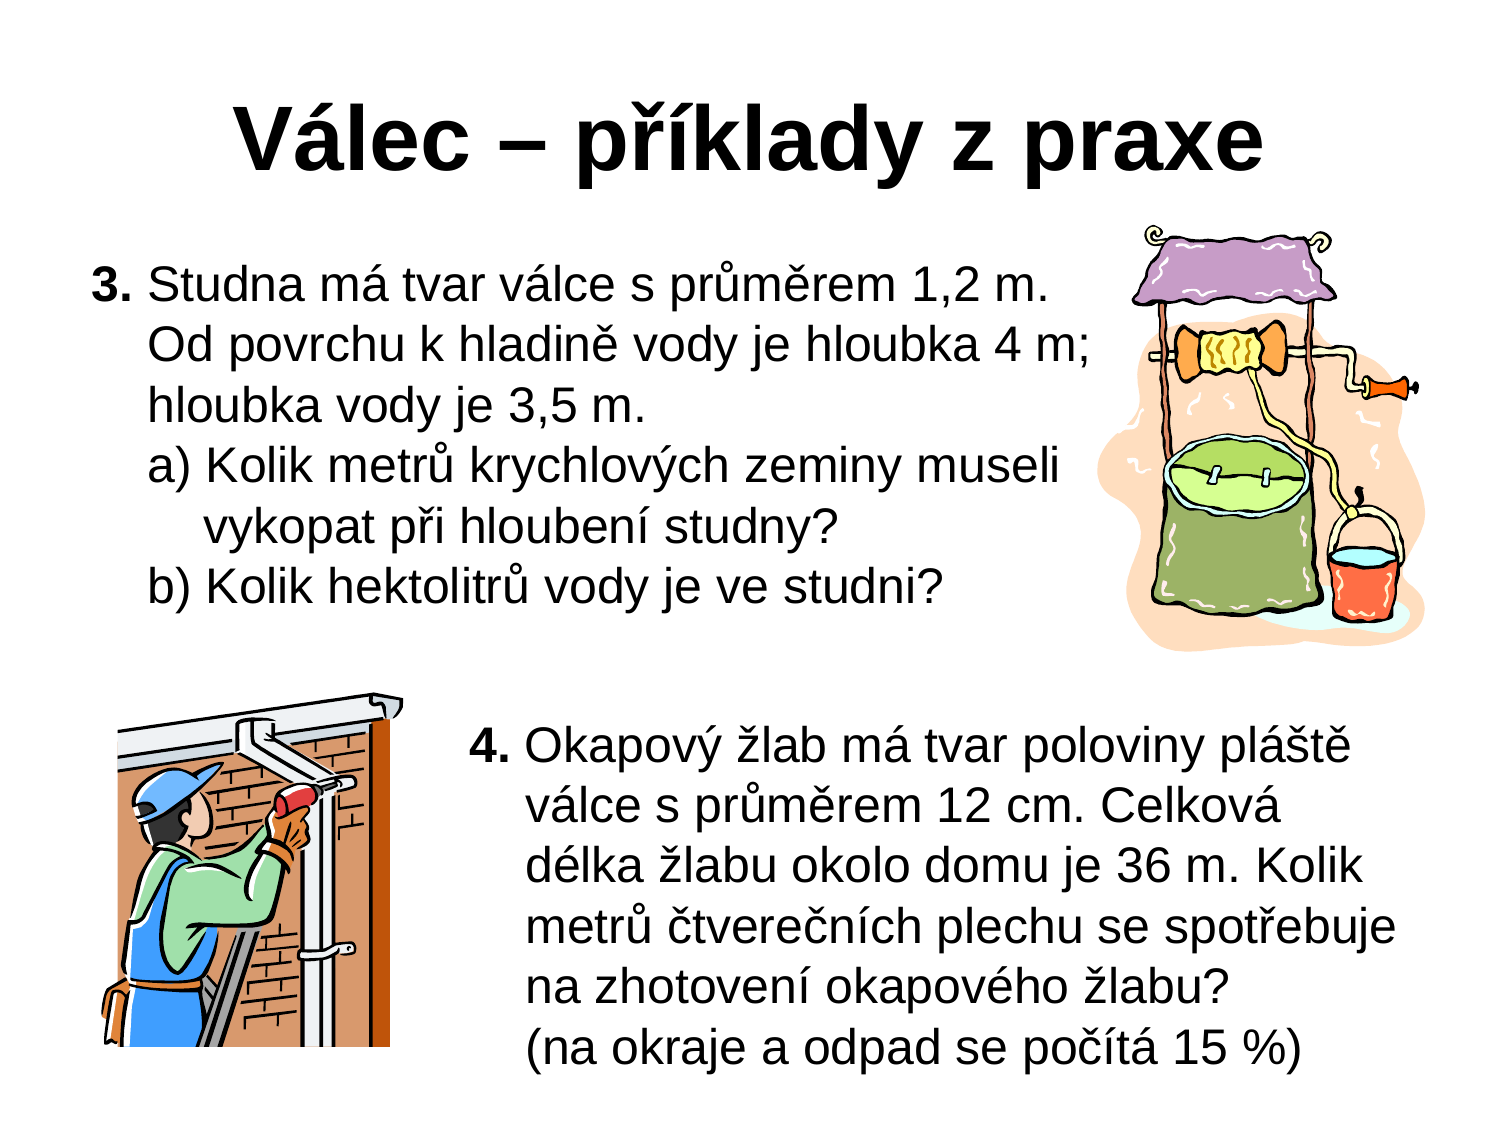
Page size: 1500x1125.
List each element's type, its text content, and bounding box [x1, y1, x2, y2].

title Válec – příklady z praxe [75, 45, 1426, 233]
text_box 4. Okapový žlab má tvar poloviny pláště válce s průměrem 12 cm. Celková délka žlabu okolo domu je 36 m. Kolik metrů čtverečních plechu se spotřebuje na zhotovení okapového žlabu? (na okraje a odpad se počítá 15 %) [454, 716, 1447, 1083]
picture [1092, 220, 1430, 657]
picture [100, 692, 404, 1047]
text_box 3. Studna má tvar válce s průměrem 1,2 m. Od povrchu k hladině vody je hloubka 4 m; hloubka vody je 3,5 m. a) Kolik metrů krychlových zeminy museli vykopat při hloubení studny? b) Kolik hektolitrů vody je ve studni? [76, 255, 1152, 634]
